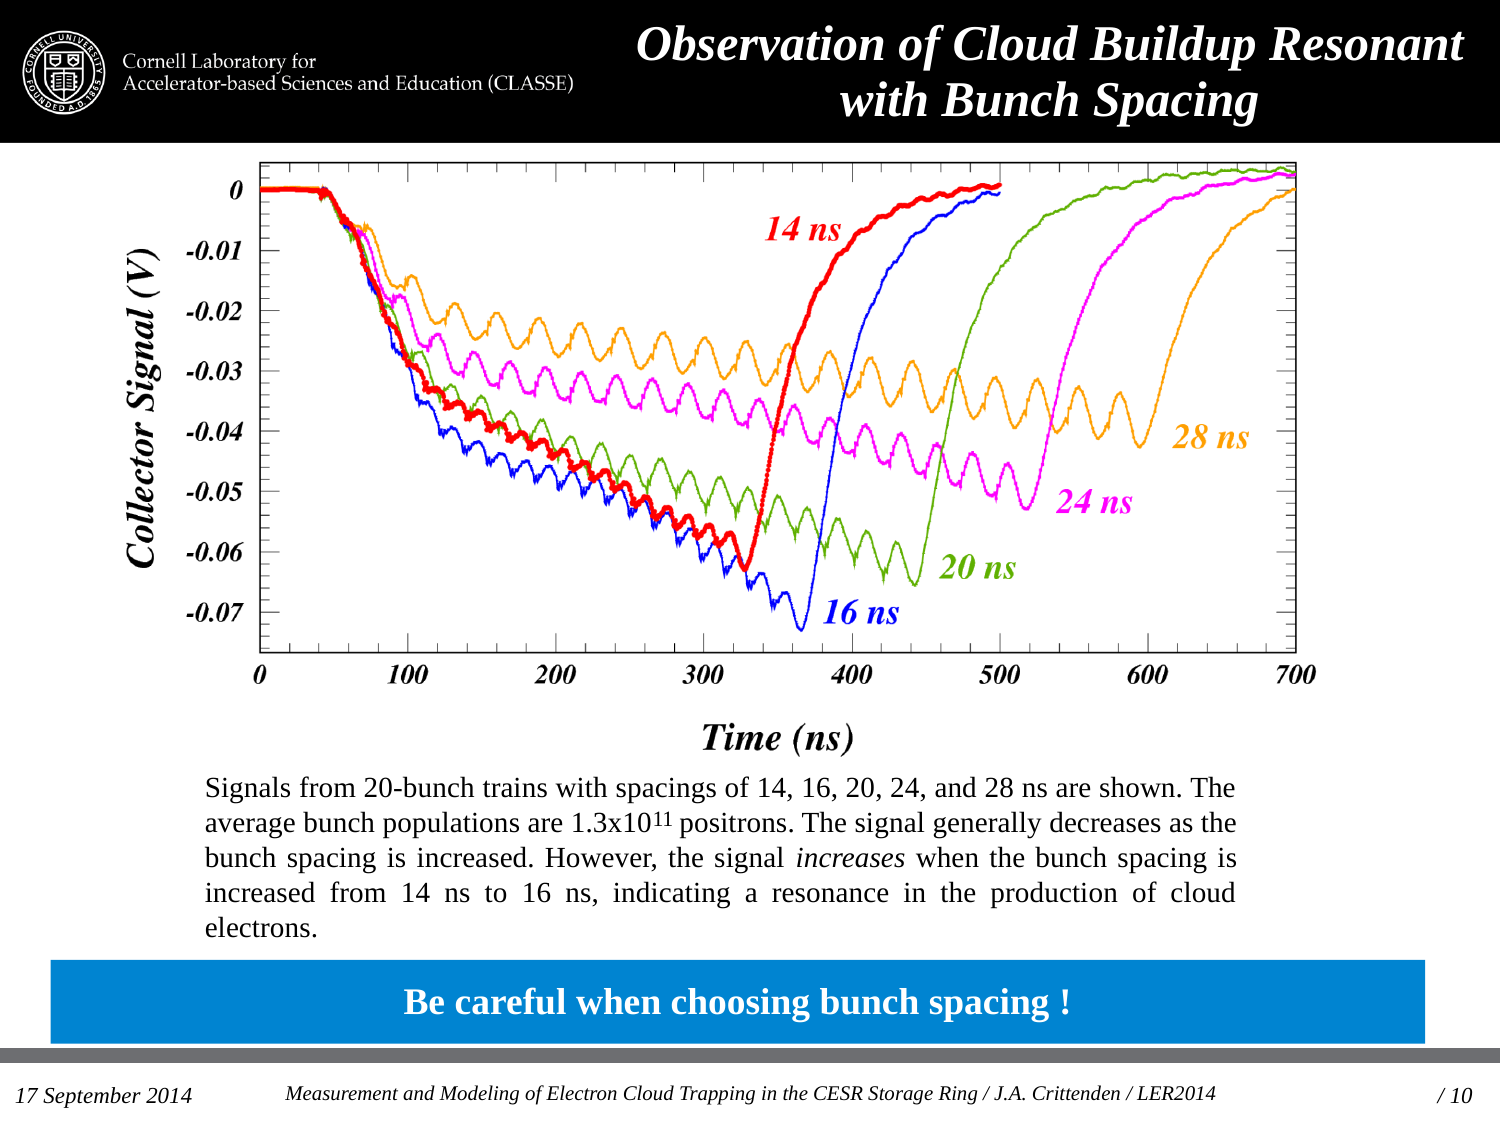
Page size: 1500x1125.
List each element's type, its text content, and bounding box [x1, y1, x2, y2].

picture [0, 0, 1500, 143]
text_box Be careful when choosing bunch spacing ! [50, 959, 1426, 1044]
text_box Signals from 20-bunch trains with spacings of 14, 16, 20, 24, and 28 ns are shown. The average bunch populations are 1.3x1011 positrons. The signal generally decreases as the bunch spacing is increased. However, the signal increases when the bunch spacing is increased from 14 ns to 16 ns, indicating a resonance in the production of cloud electrons. [190, 762, 1253, 959]
title Observation of Cloud Buildup Resonant with Bunch Spacing [600, 7, 1500, 136]
picture [120, 154, 1321, 762]
